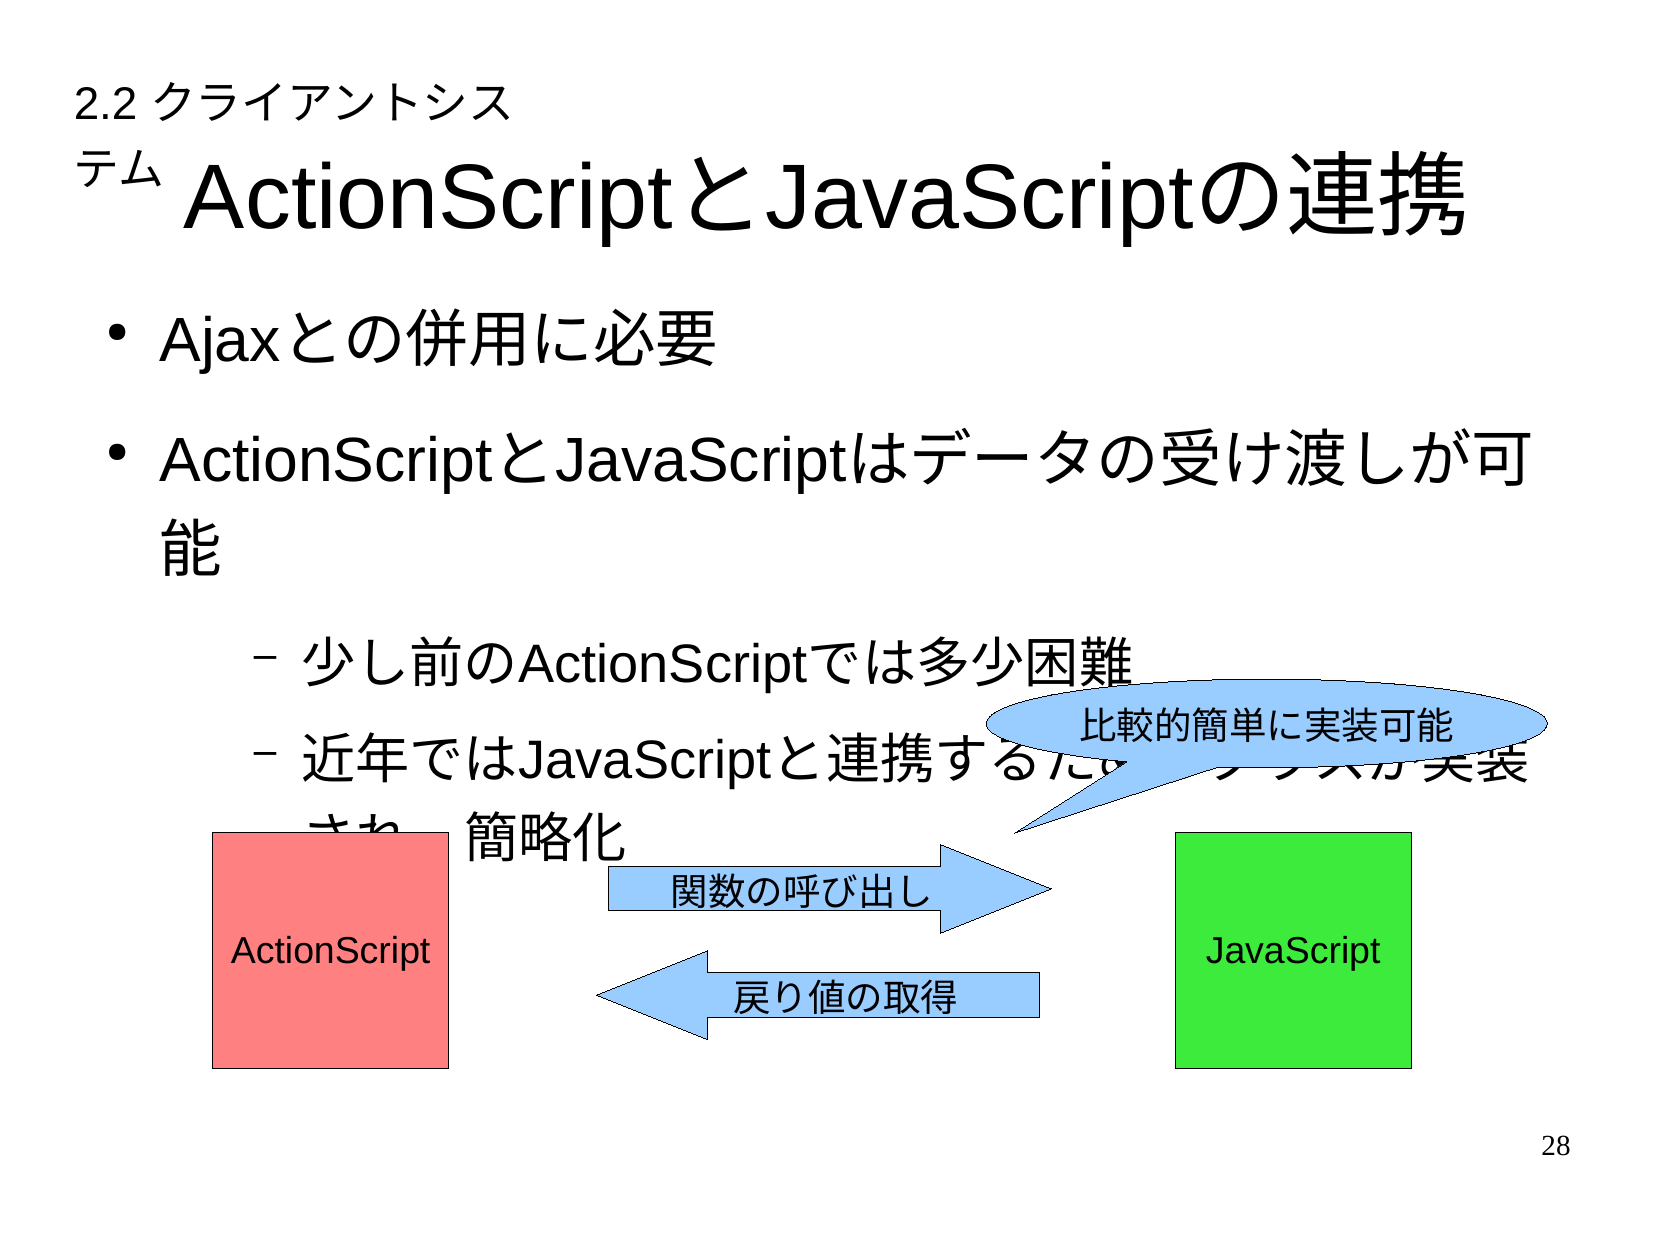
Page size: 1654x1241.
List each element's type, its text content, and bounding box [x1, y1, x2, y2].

text_box 2.2 クライアントシステム [59, 59, 562, 126]
text_box 比較的簡単に実装可能 [986, 679, 1548, 834]
text_box 戻り値の取得 [596, 950, 1040, 1040]
text_box ActionScript [212, 832, 449, 1069]
title ActionScriptとJavaScriptの連携 [82, 92, 1571, 285]
list Ajaxとの併用に必要 ActionScriptとJavaScriptはデータの受け渡しが可能 少し前のActionScriptでは多少困難 近年ではJavaScriptと連携するためのクラスが実装され、簡略化 [88, 288, 1577, 1093]
text_box 関数の呼び出し [608, 844, 1052, 934]
text_box JavaScript [1175, 832, 1412, 1069]
